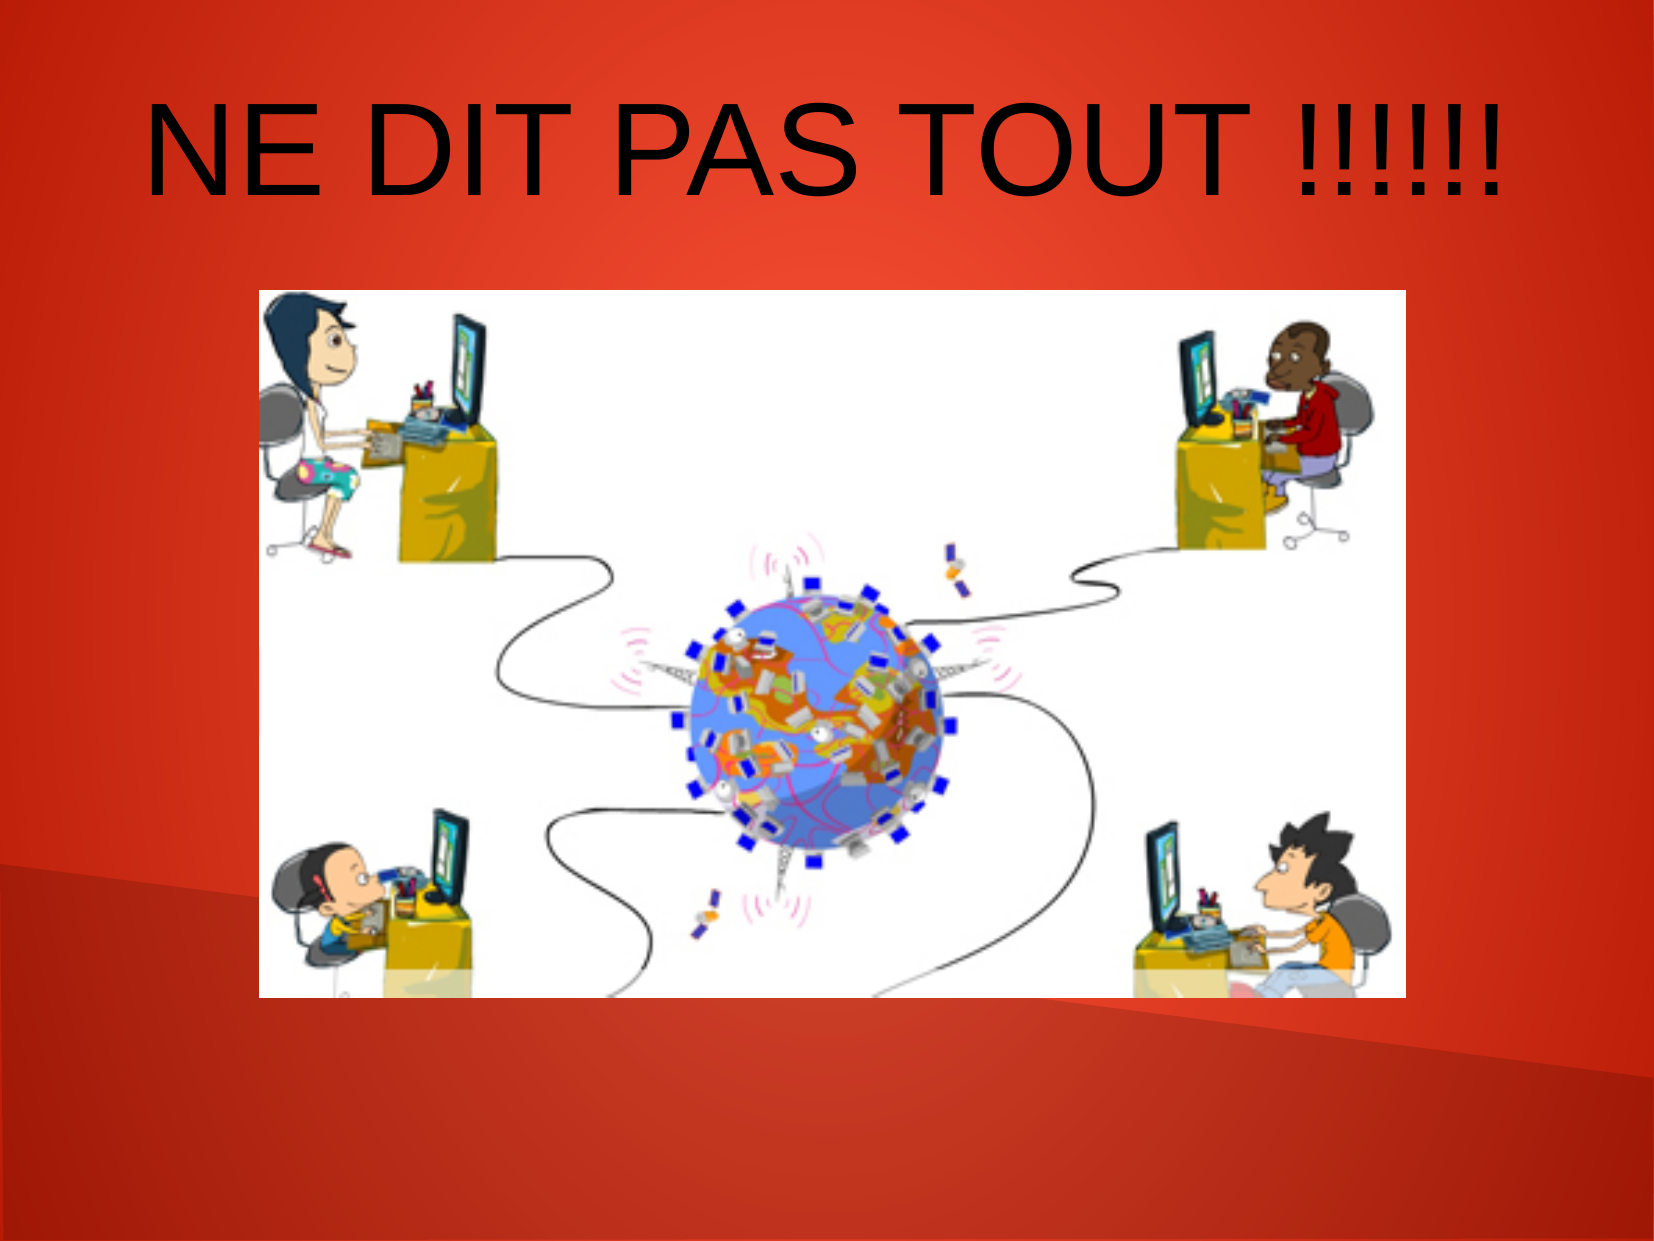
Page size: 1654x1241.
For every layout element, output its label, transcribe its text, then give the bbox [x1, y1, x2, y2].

title NE DIT PAS TOUT !!!!!! [82, 47, 1571, 252]
picture [259, 290, 1406, 998]
